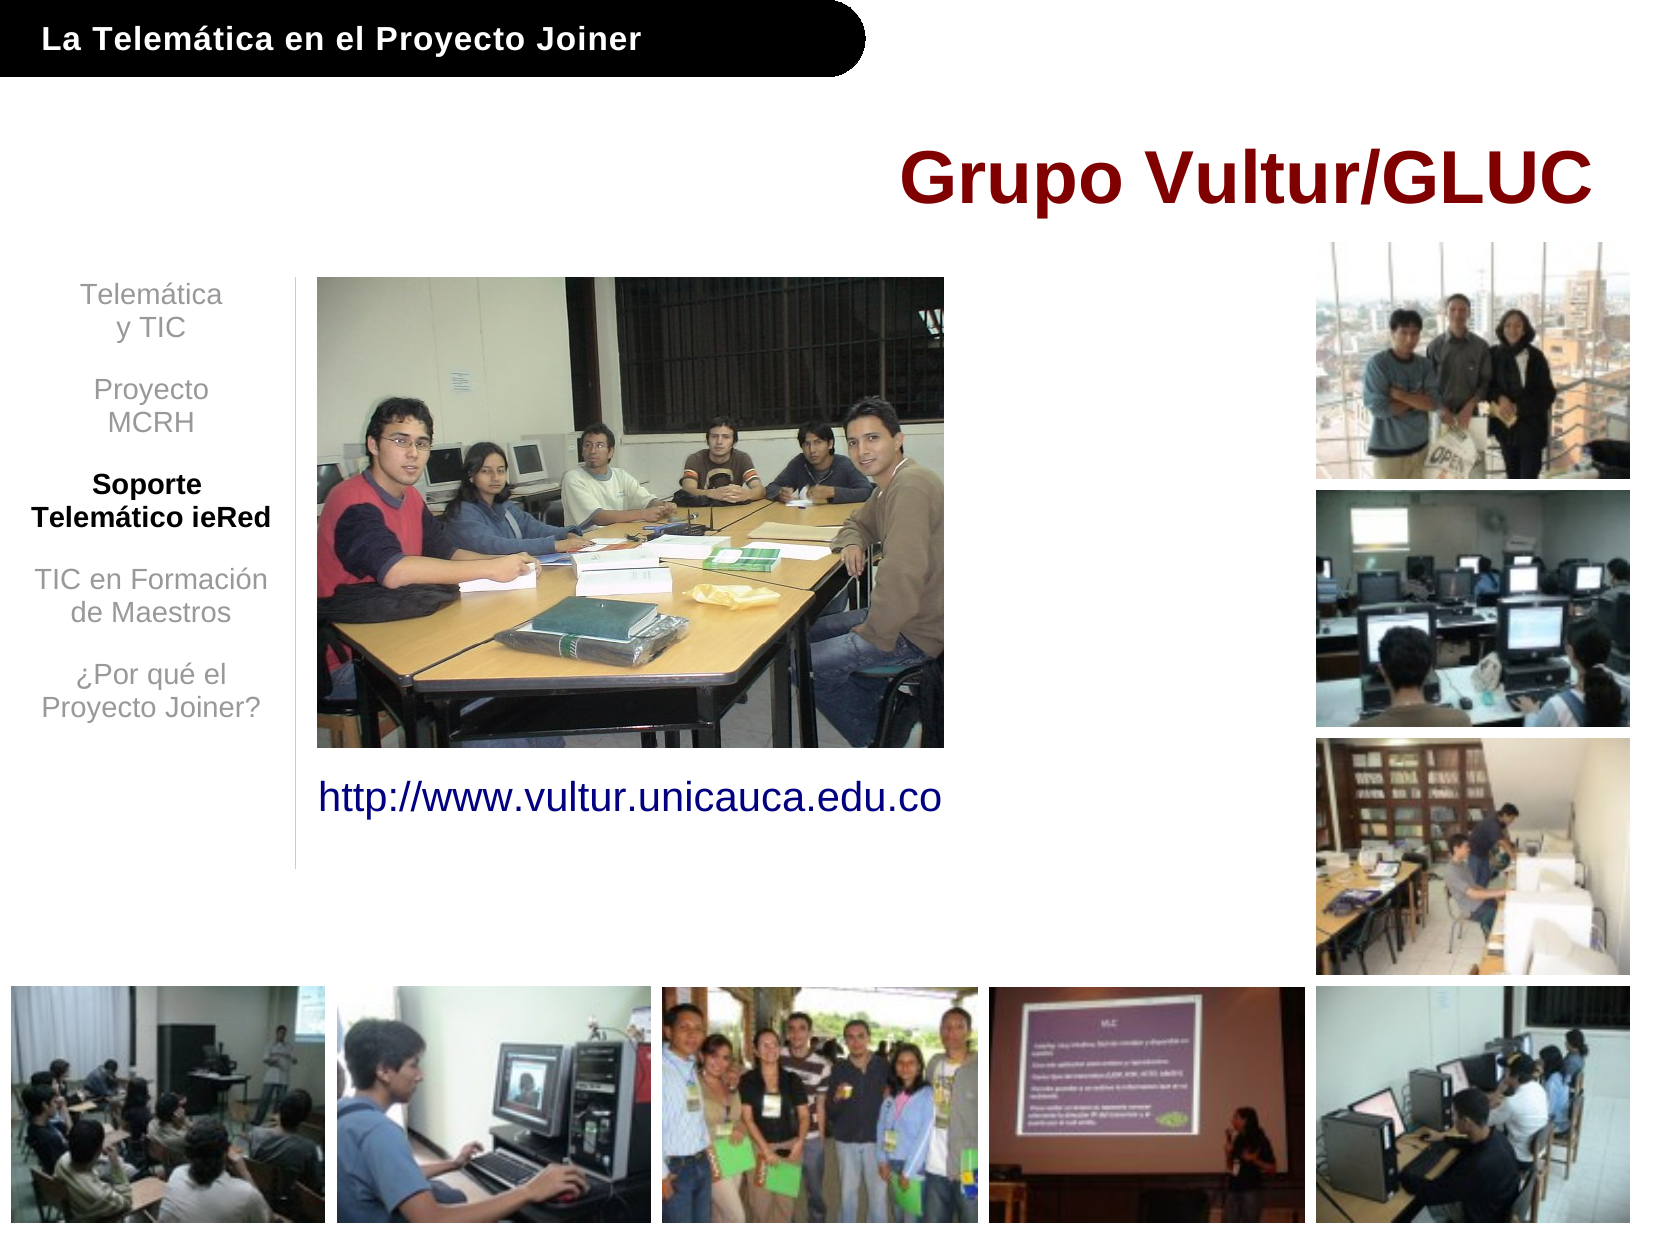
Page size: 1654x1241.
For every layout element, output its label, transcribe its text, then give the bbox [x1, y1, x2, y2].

title Grupo Vultur/GLUC [118, 118, 1595, 237]
picture [11, 986, 325, 1223]
picture [1316, 242, 1630, 479]
picture [337, 986, 651, 1223]
picture [1316, 490, 1630, 727]
text_box http://www.vultur.unicauca.edu.co [318, 773, 943, 821]
picture [989, 987, 1305, 1223]
picture [1316, 986, 1630, 1223]
list Telemática y TIC Proyecto MCRH Soporte Telemático ieRed TIC en Formación de Maestros ¿Por qué el Proyecto Joiner? [18, 277, 285, 862]
picture [662, 987, 978, 1223]
picture [1316, 738, 1630, 975]
picture [317, 277, 944, 748]
